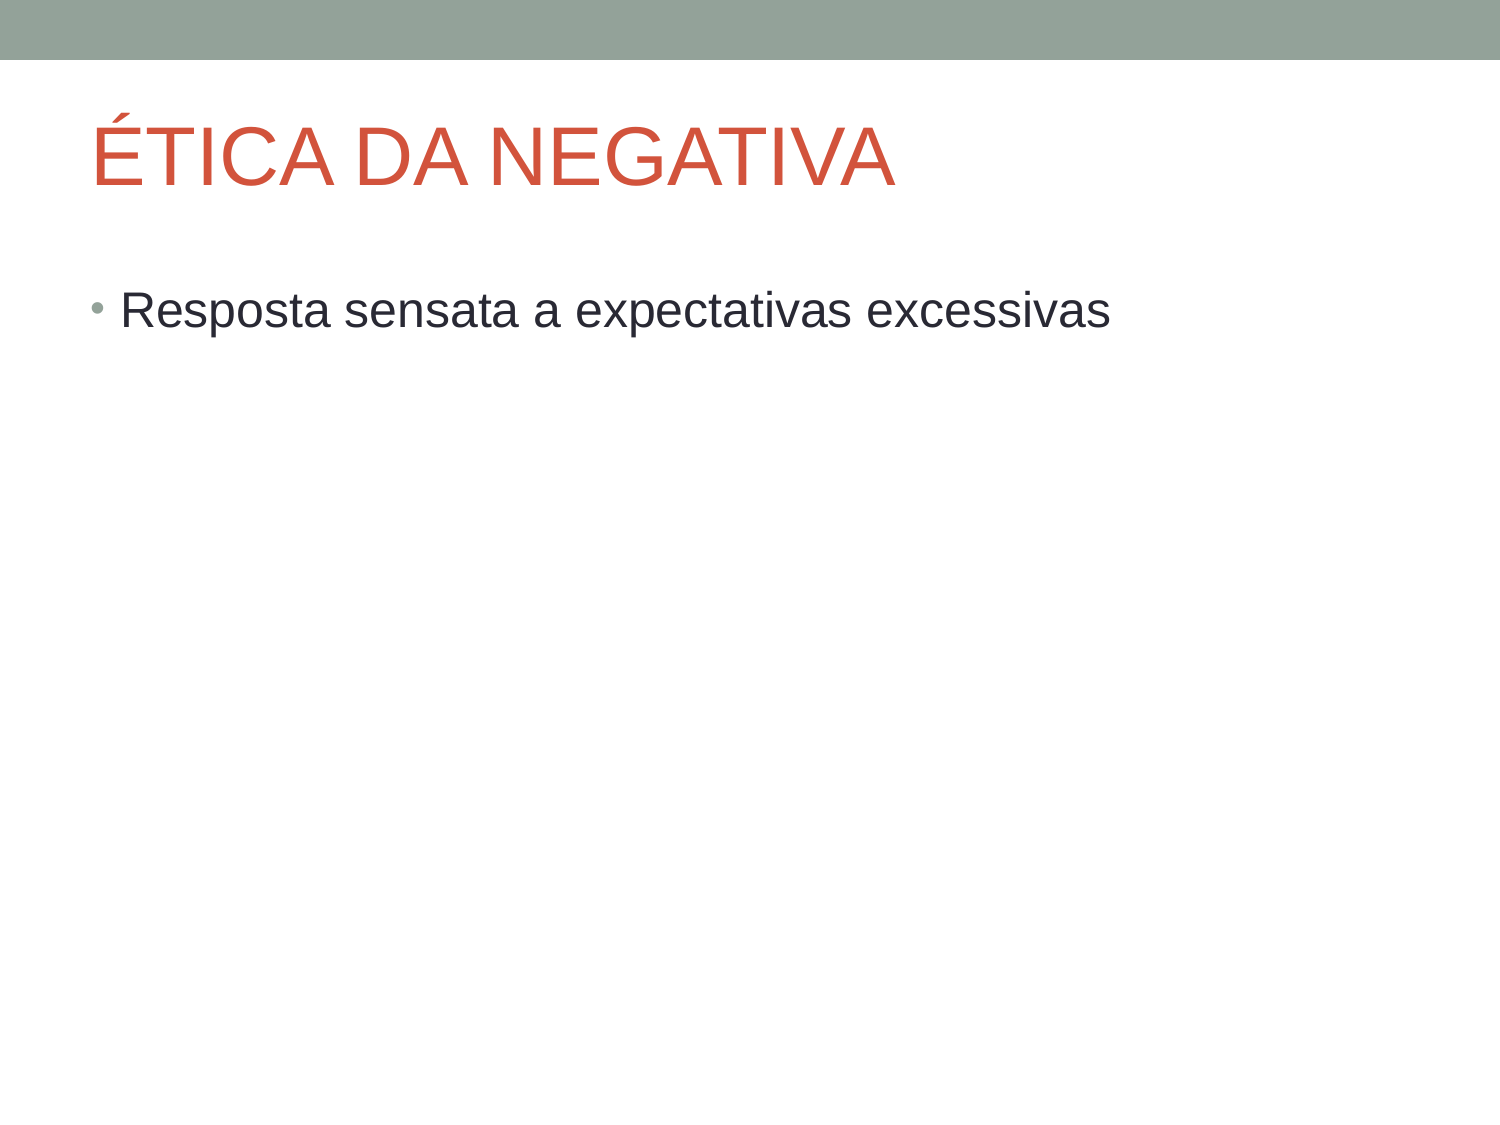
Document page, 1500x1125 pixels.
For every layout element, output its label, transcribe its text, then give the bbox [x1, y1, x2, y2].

title ÉTICA DA NEGATIVA [75, 87, 1425, 262]
list Resposta sensata a expectativas excessivas [75, 262, 1425, 1063]
